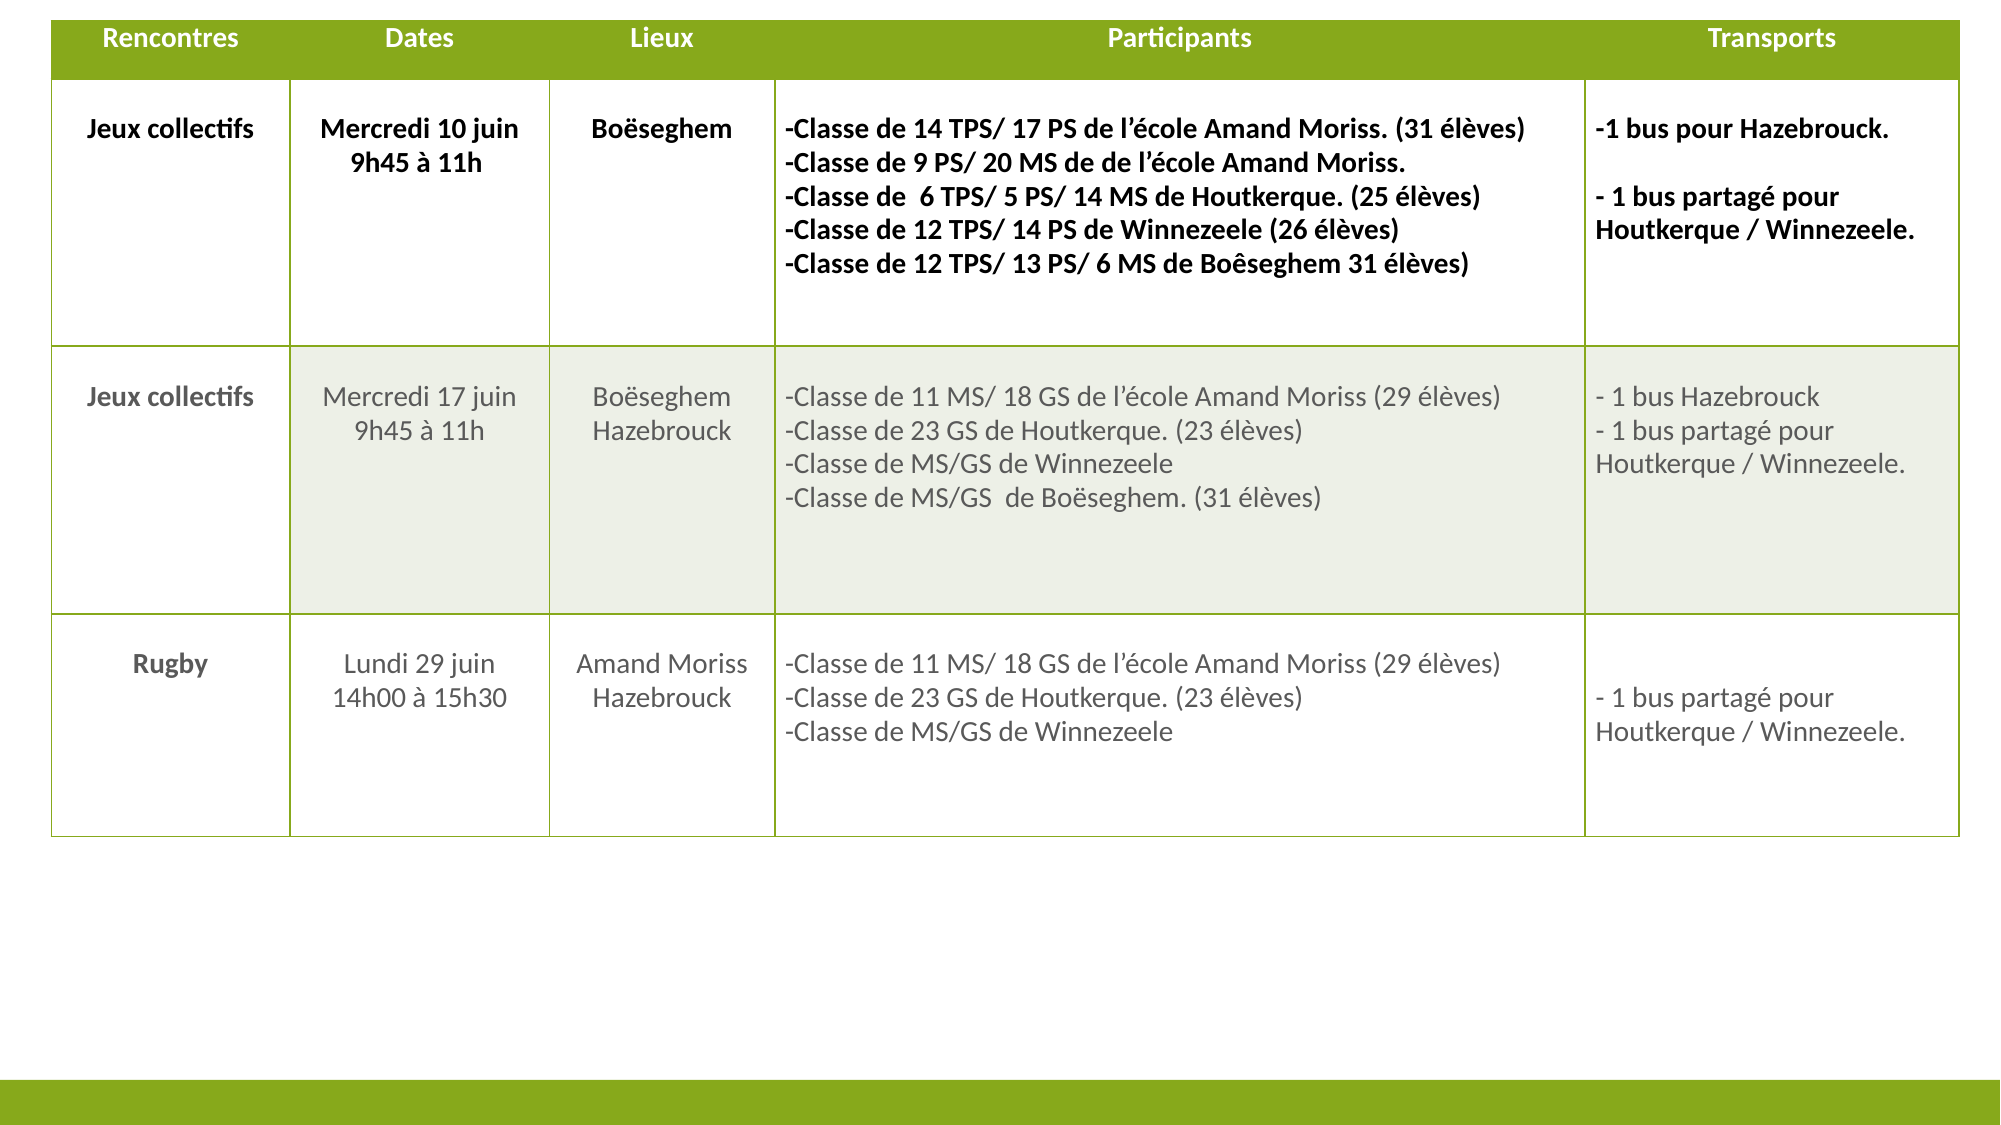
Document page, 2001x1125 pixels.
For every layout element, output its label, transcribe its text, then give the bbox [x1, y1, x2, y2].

table_cell Jeux collectifs [52, 347, 289, 613]
table_header Boëseghem [550, 80, 774, 345]
table_cell Amand Moriss Hazebrouck [550, 615, 774, 836]
table_cell Mercredi 17 juin 9h45 à 11h [291, 347, 549, 613]
table_header -1 bus pour Hazebrouck. - 1 bus partagé pour Houtkerque / Winnezeele. [1586, 80, 1958, 345]
table_header Dates [291, 22, 549, 78]
table_cell Rugby [52, 615, 289, 836]
table_header Lieux [550, 22, 774, 78]
table_header Mercredi 10 juin 9h45 à 11h [291, 80, 549, 345]
table_cell -Classe de 11 MS/ 18 GS de l’école Amand Moriss (29 élèves) -Classe de 23 GS de Houtkerque. (23 élèves) -Classe de MS/GS de Winnezeele [776, 615, 1584, 836]
table_header Rencontres [52, 22, 289, 78]
table_cell - 1 bus partagé pour Houtkerque / Winnezeele. [1586, 615, 1958, 836]
table_cell Lundi 29 juin 14h00 à 15h30 [291, 615, 549, 836]
table_header Transports [1586, 22, 1958, 78]
table_cell -Classe de 11 MS/ 18 GS de l’école Amand Moriss (29 élèves) -Classe de 23 GS de Houtkerque. (23 élèves) -Classe de MS/GS de Winnezeele -Classe de MS/GS de Boëseghem. (31 élèves) [776, 347, 1584, 613]
table_cell - 1 bus Hazebrouck - 1 bus partagé pour Houtkerque / Winnezeele. [1586, 347, 1958, 613]
table_header -Classe de 14 TPS/ 17 PS de l’école Amand Moriss. (31 élèves) -Classe de 9 PS/ 20 MS de de l’école Amand Moriss. -Classe de 6 TPS/ 5 PS/ 14 MS de Houtkerque. (25 élèves) -Classe de 12 TPS/ 14 PS de Winnezeele (26 élèves) -Classe de 12 TPS/ 13 PS/ 6 MS de Boêseghem 31 élèves) [776, 80, 1584, 345]
table_header Jeux collectifs [52, 80, 289, 345]
table_cell Boëseghem Hazebrouck [550, 347, 774, 613]
table_header Participants [776, 22, 1584, 78]
